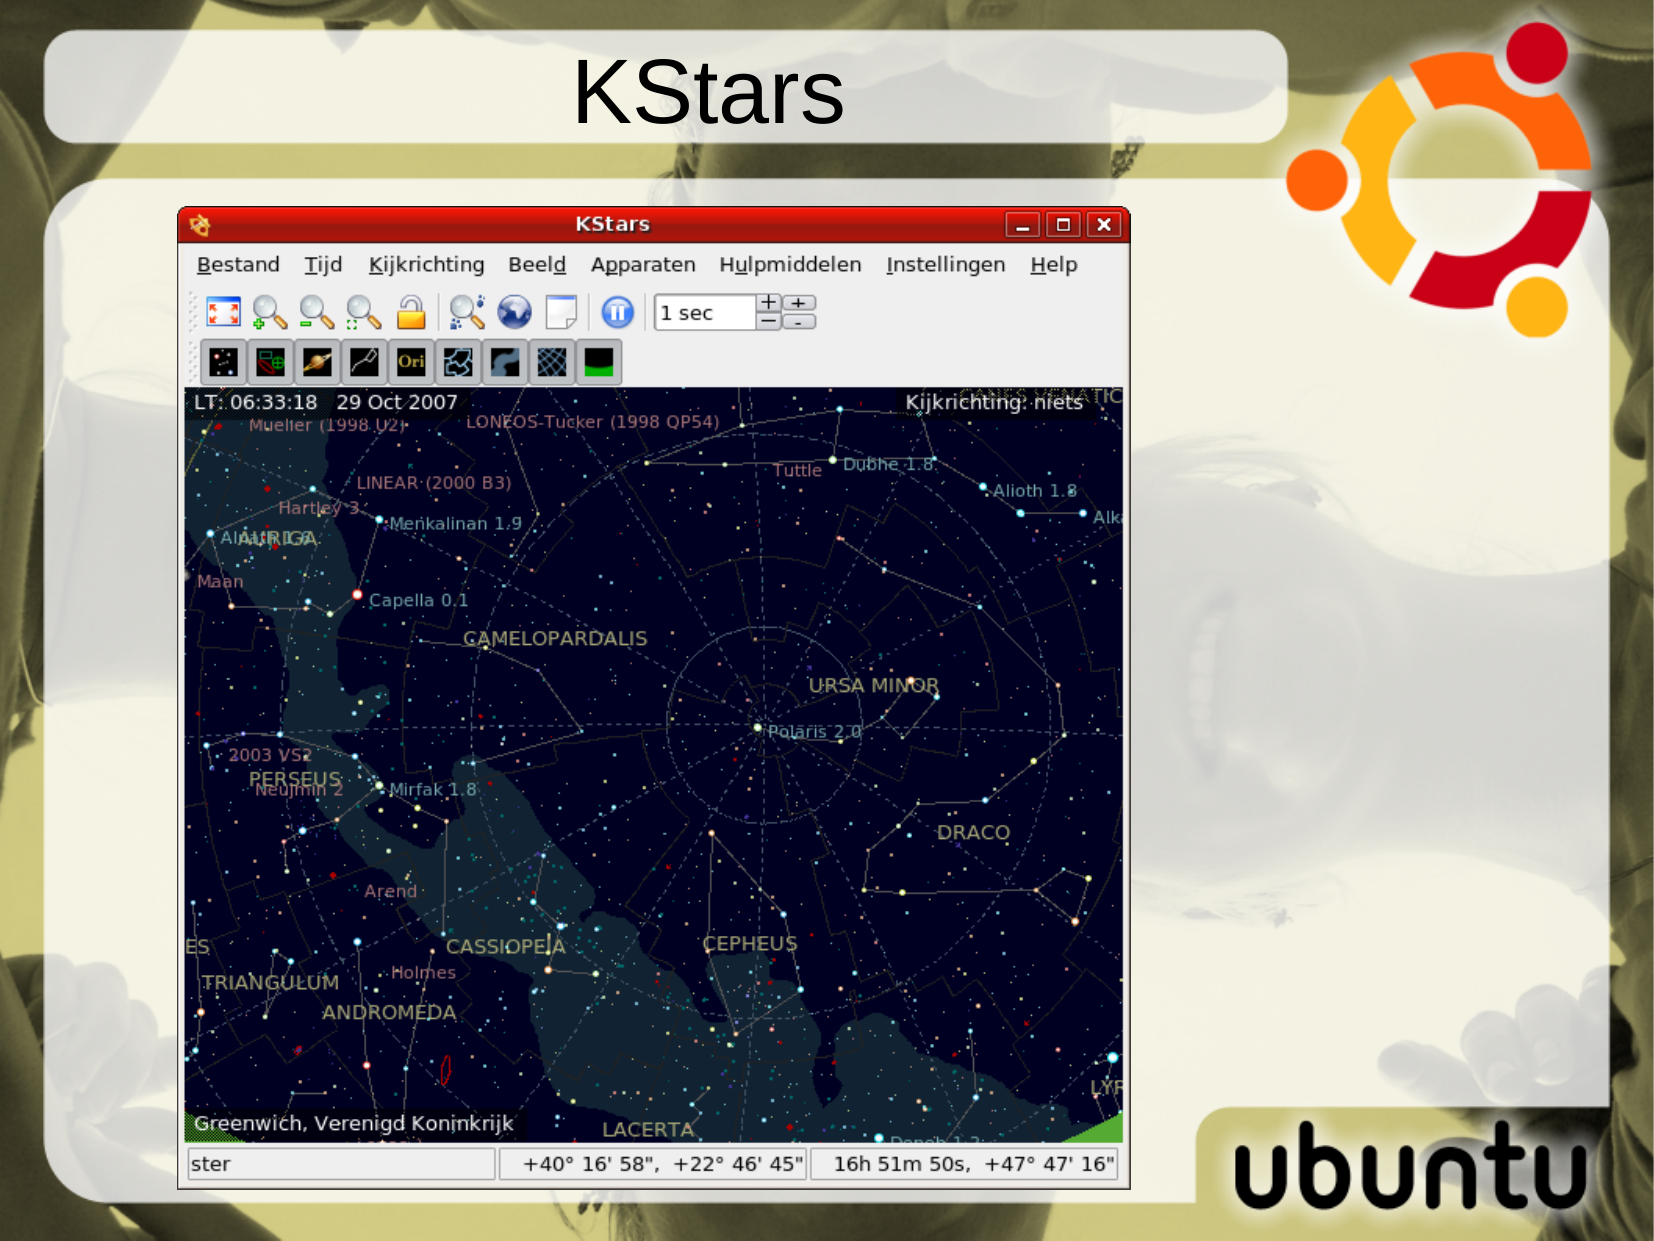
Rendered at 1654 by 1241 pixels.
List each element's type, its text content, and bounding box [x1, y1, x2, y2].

picture [0, 0, 1654, 1241]
title KStars [147, 17, 1270, 148]
